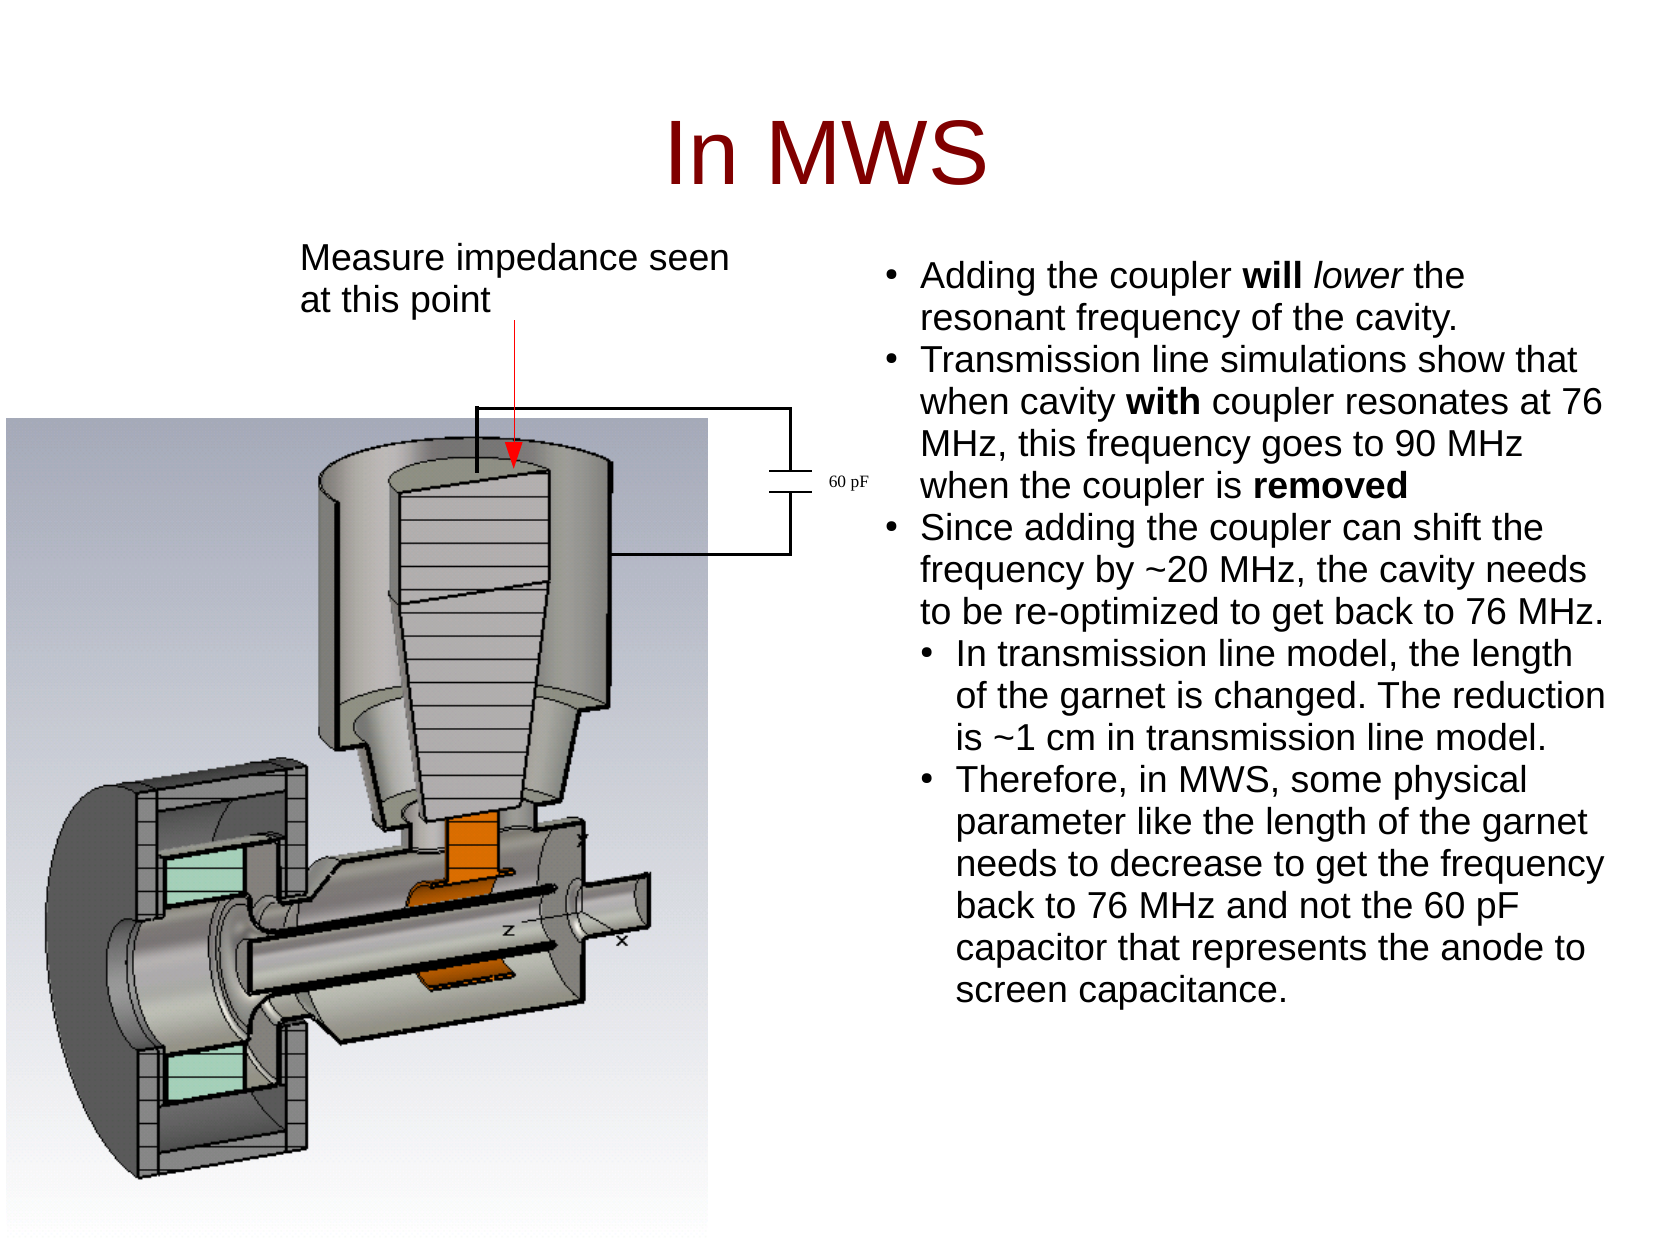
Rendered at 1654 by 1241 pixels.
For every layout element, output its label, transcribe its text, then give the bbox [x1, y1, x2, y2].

text_box Adding the coupler will lower the resonant frequency of the cavity. Transmission line simulations show that when cavity with coupler resonates at 76 MHz, this frequency goes to 90 MHz when the coupler is removed Since adding the coupler can shift the frequency by ~20 MHz, the cavity needs to be re-optimized to get back to 76 MHz. In transmission line model, the length of the garnet is changed. The reduction is ~1 cm in transmission line model. Therefore, in MWS, some physical parameter like the length of the garnet needs to decrease to get the frequency back to 76 MHz and not the 60 pF capacitor that represents the anode to screen capacitance. [870, 247, 1624, 1010]
title In MWS [82, 49, 1571, 257]
picture [5, 405, 906, 1241]
text_box Measure impedance seen at this point [285, 228, 751, 327]
